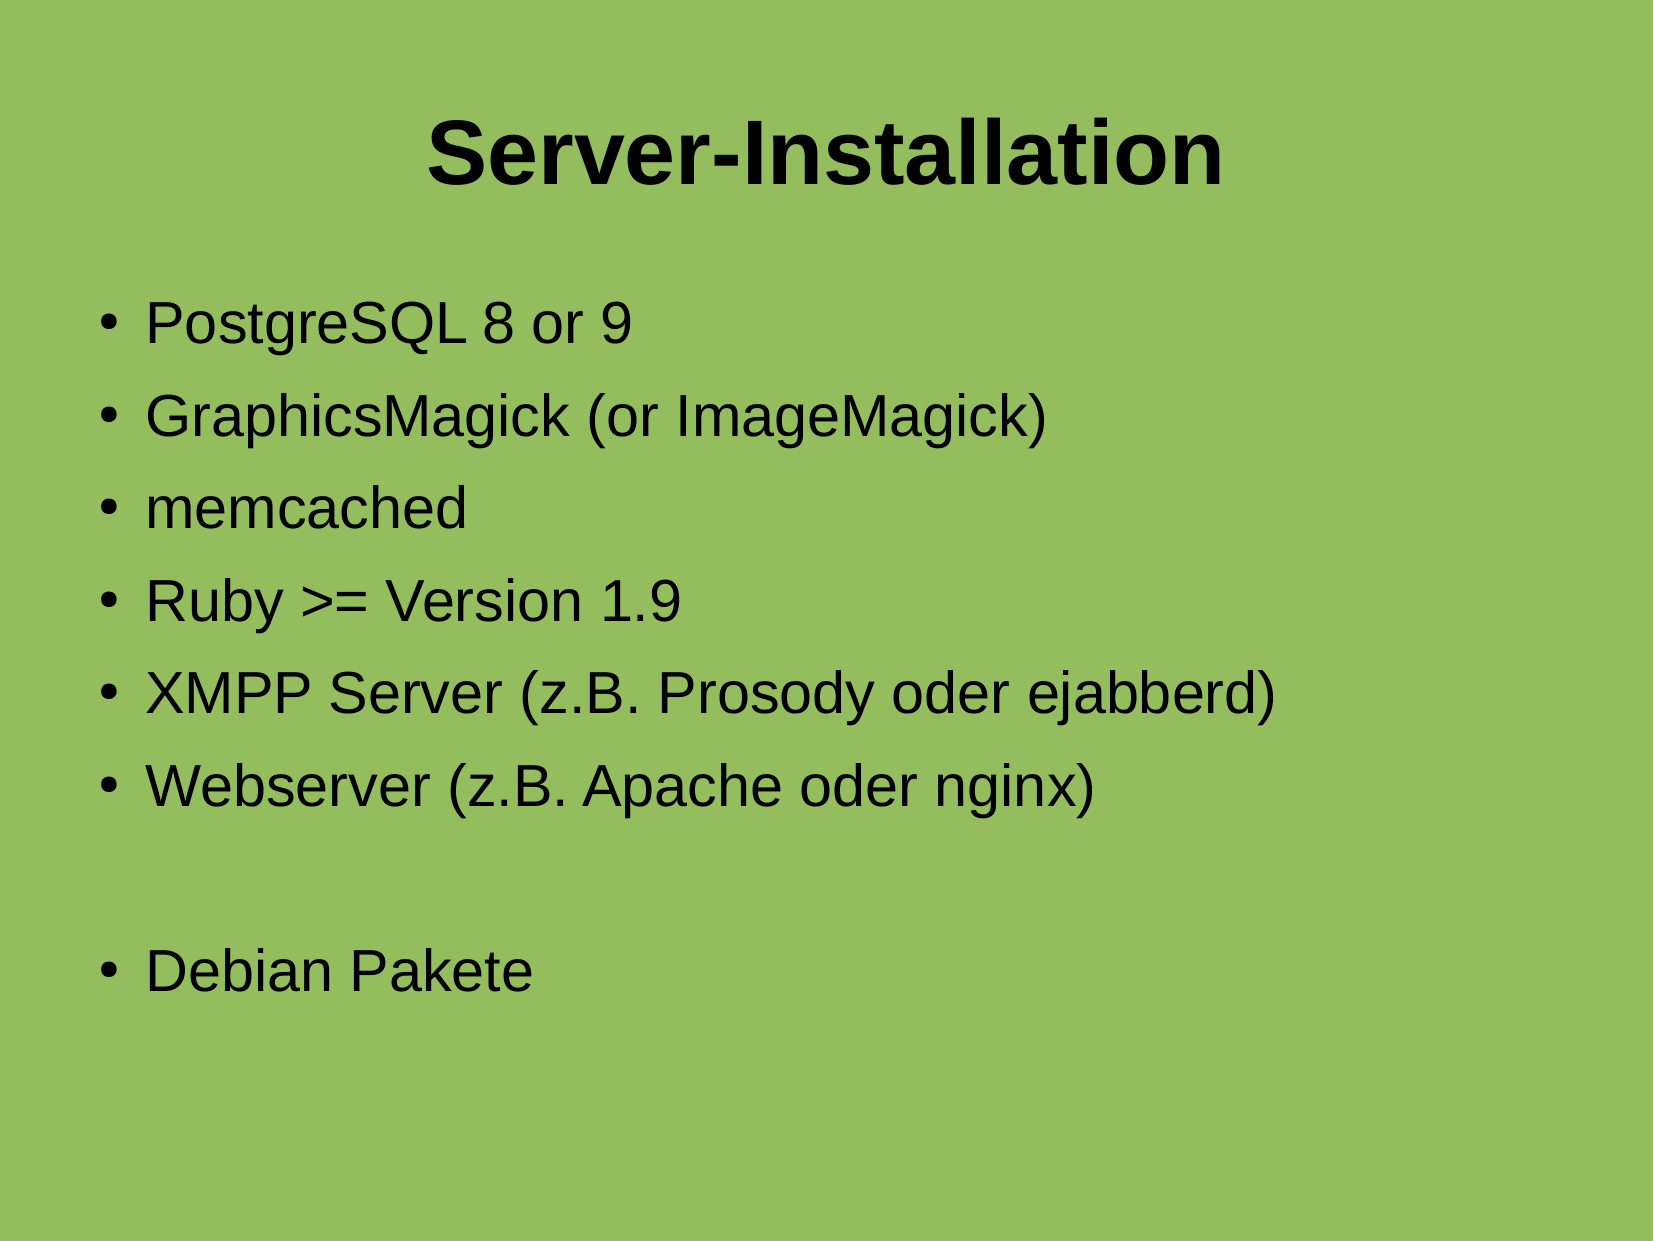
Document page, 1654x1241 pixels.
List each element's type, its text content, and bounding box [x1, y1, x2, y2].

title Server-Installation [82, 49, 1571, 257]
list PostgreSQL 8 or 9 GraphicsMagick (or ImageMagick) memcached Ruby >= Version 1.9 XMPP Server (z.B. Prosody oder ejabberd) Webserver (z.B. Apache oder nginx) Debian Pakete [82, 290, 1571, 1010]
